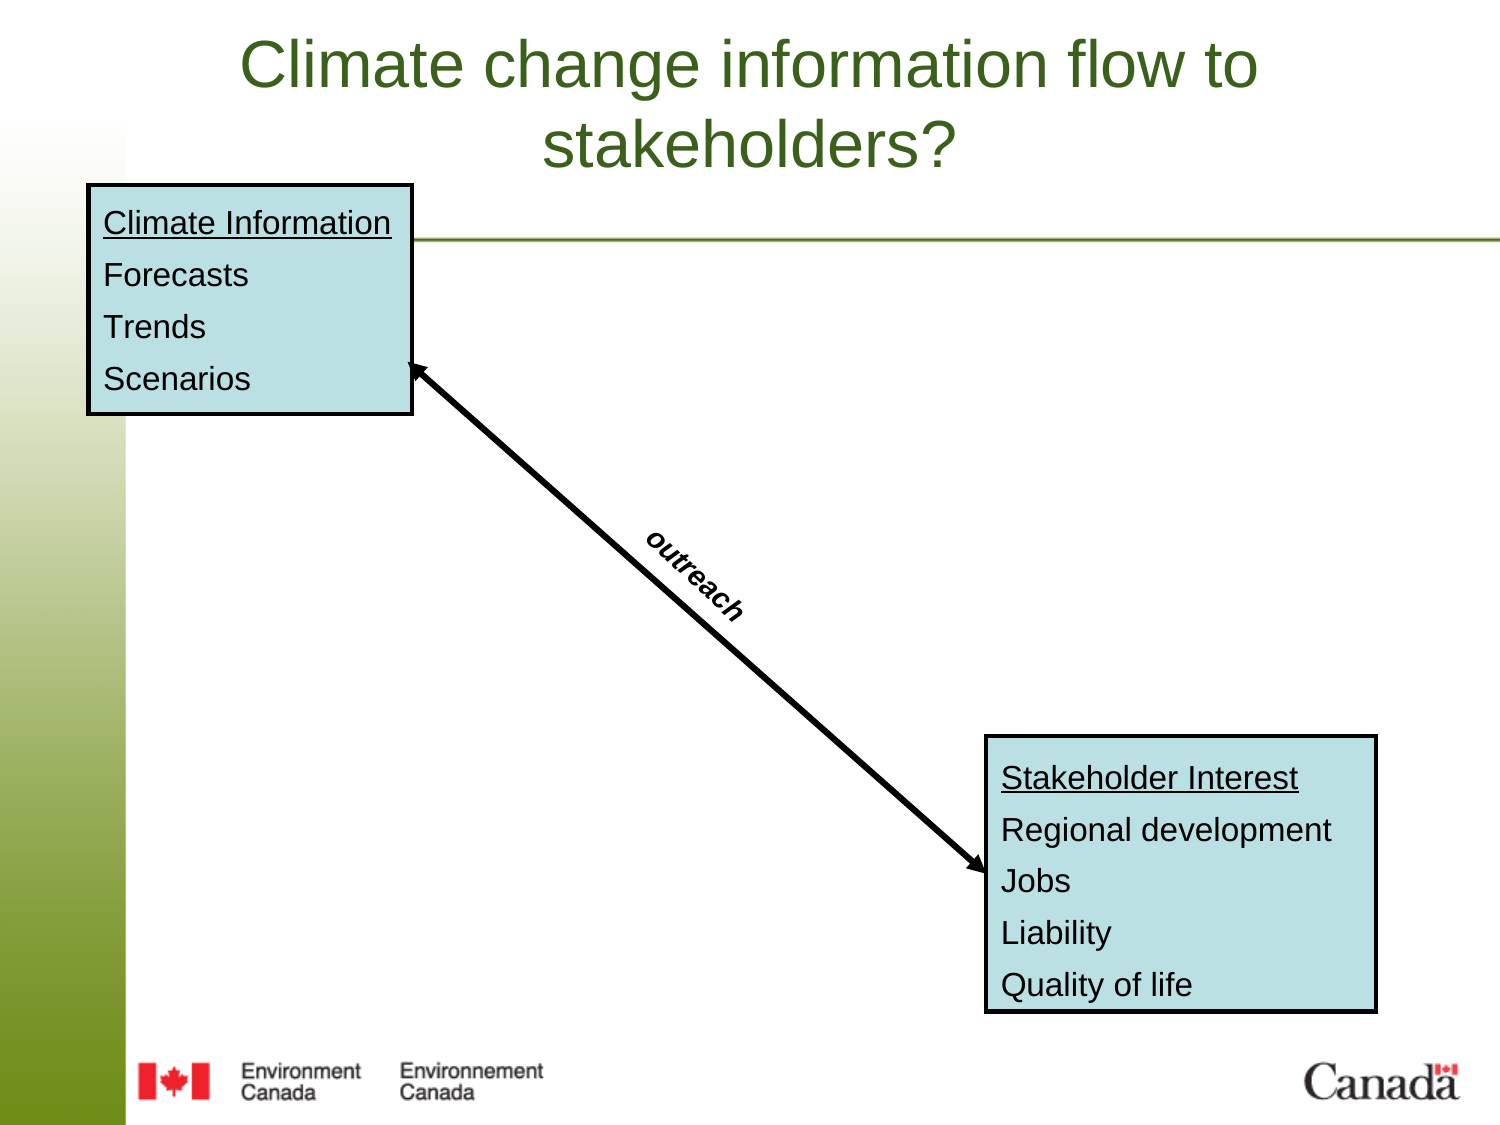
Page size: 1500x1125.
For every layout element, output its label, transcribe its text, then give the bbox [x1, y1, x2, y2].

text_box Stakeholder Interest Regional development Jobs Liability Quality of life [986, 735, 1376, 1012]
text_box outreach [624, 503, 771, 645]
text_box Climate Information Forecasts Trends Scenarios [88, 184, 412, 415]
picture [0, 0, 1500, 1125]
text_box Climate change information flow to stakeholders? [75, 30, 1426, 171]
